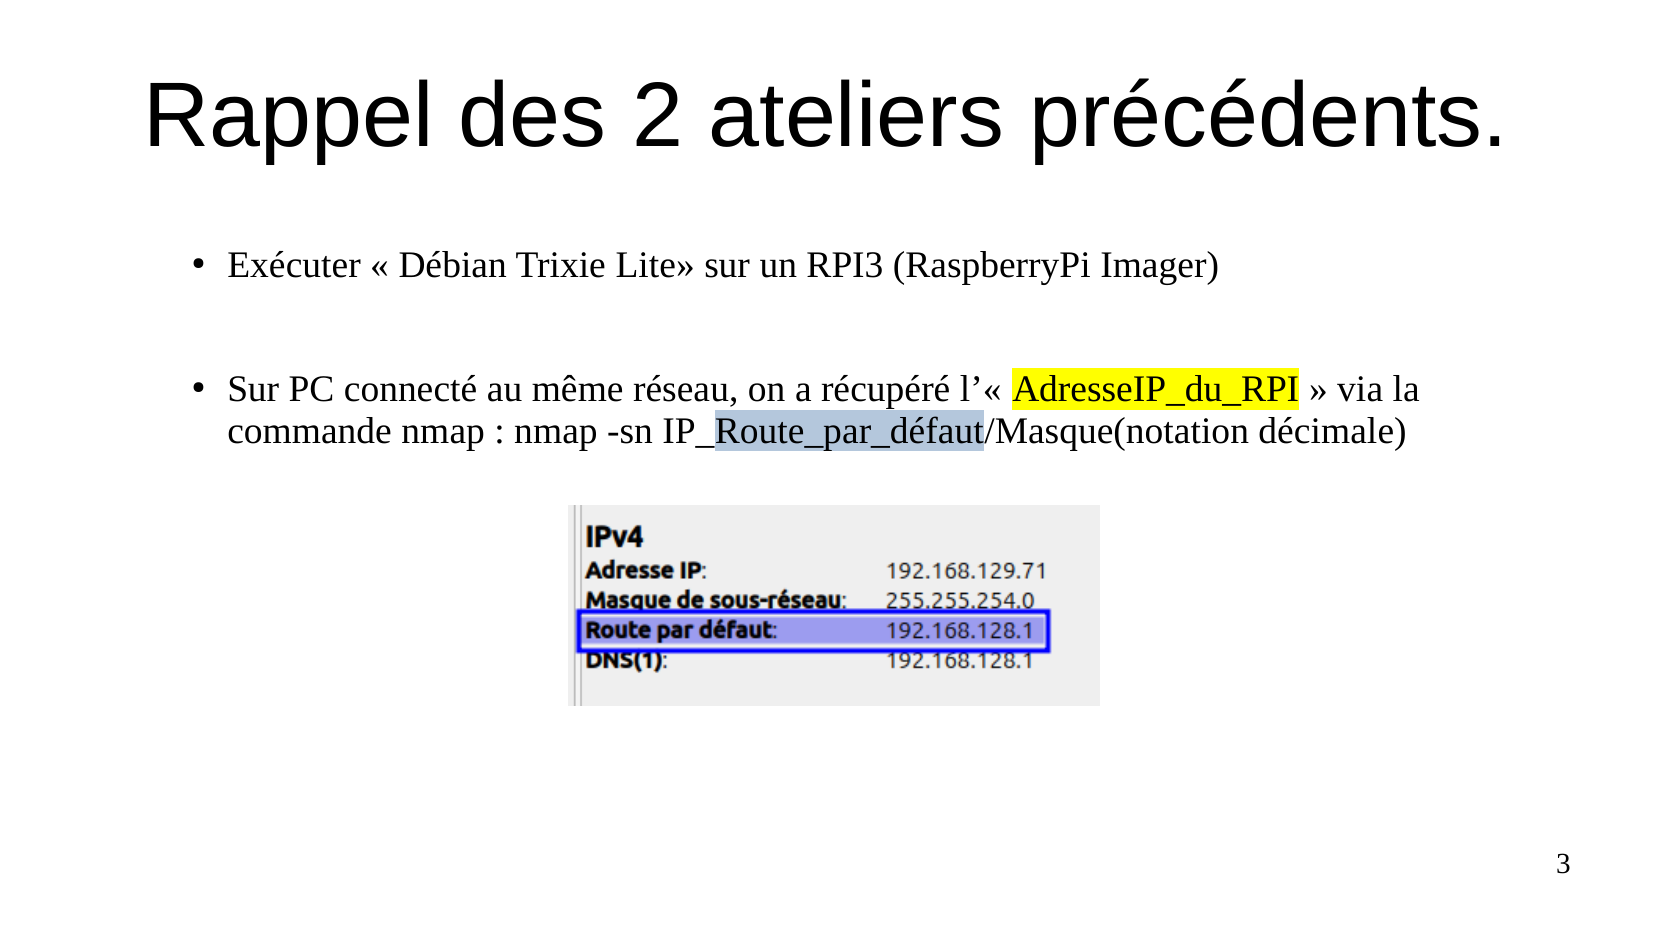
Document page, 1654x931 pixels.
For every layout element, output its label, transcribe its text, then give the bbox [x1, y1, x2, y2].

title Rappel des 2 ateliers précédents. [82, 37, 1571, 193]
text_box Exécuter « Débian Trixie Lite» sur un RPI3 (RaspberryPi Imager) Sur PC connecté au même réseau, on a récupéré l’« AdresseIP_du_RPI » via la commande nmap : nmap -sn IP_Route_par_défaut/Masque(notation décimale) [177, 236, 1477, 833]
picture [568, 505, 1100, 706]
